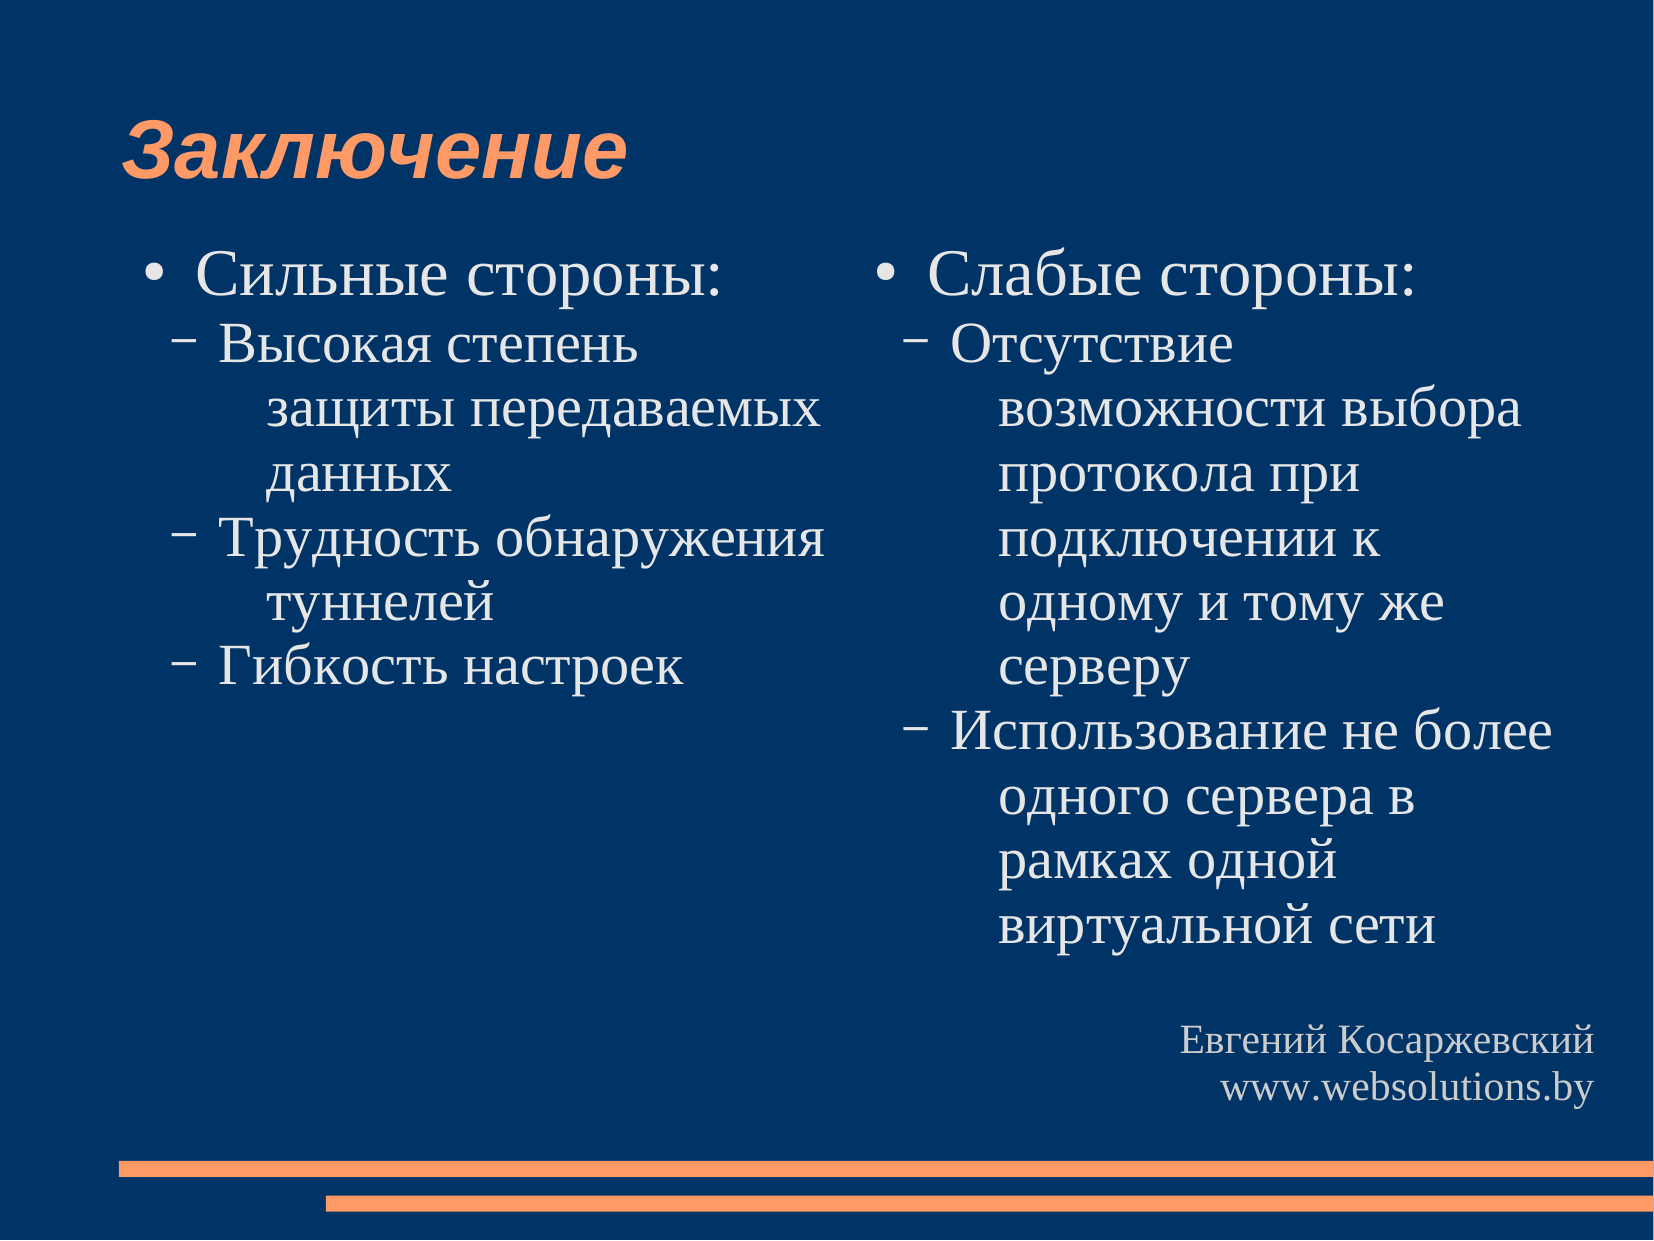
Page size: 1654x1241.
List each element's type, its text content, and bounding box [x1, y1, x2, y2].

list Сильные стороны: Высокая степень защиты передаваемых данных Трудность обнаружения туннелей Гибкость настроек [124, 236, 827, 801]
text_box Евгений Косаржевский www.websolutions.by [1003, 974, 1595, 1152]
list Слабые стороны: Отсутствие возможности выбора протокола при подключении к одному и тому же серверу Использование не более одного сервера в рамках одной виртуальной сети [856, 236, 1559, 978]
title Заключение [121, 46, 1534, 254]
